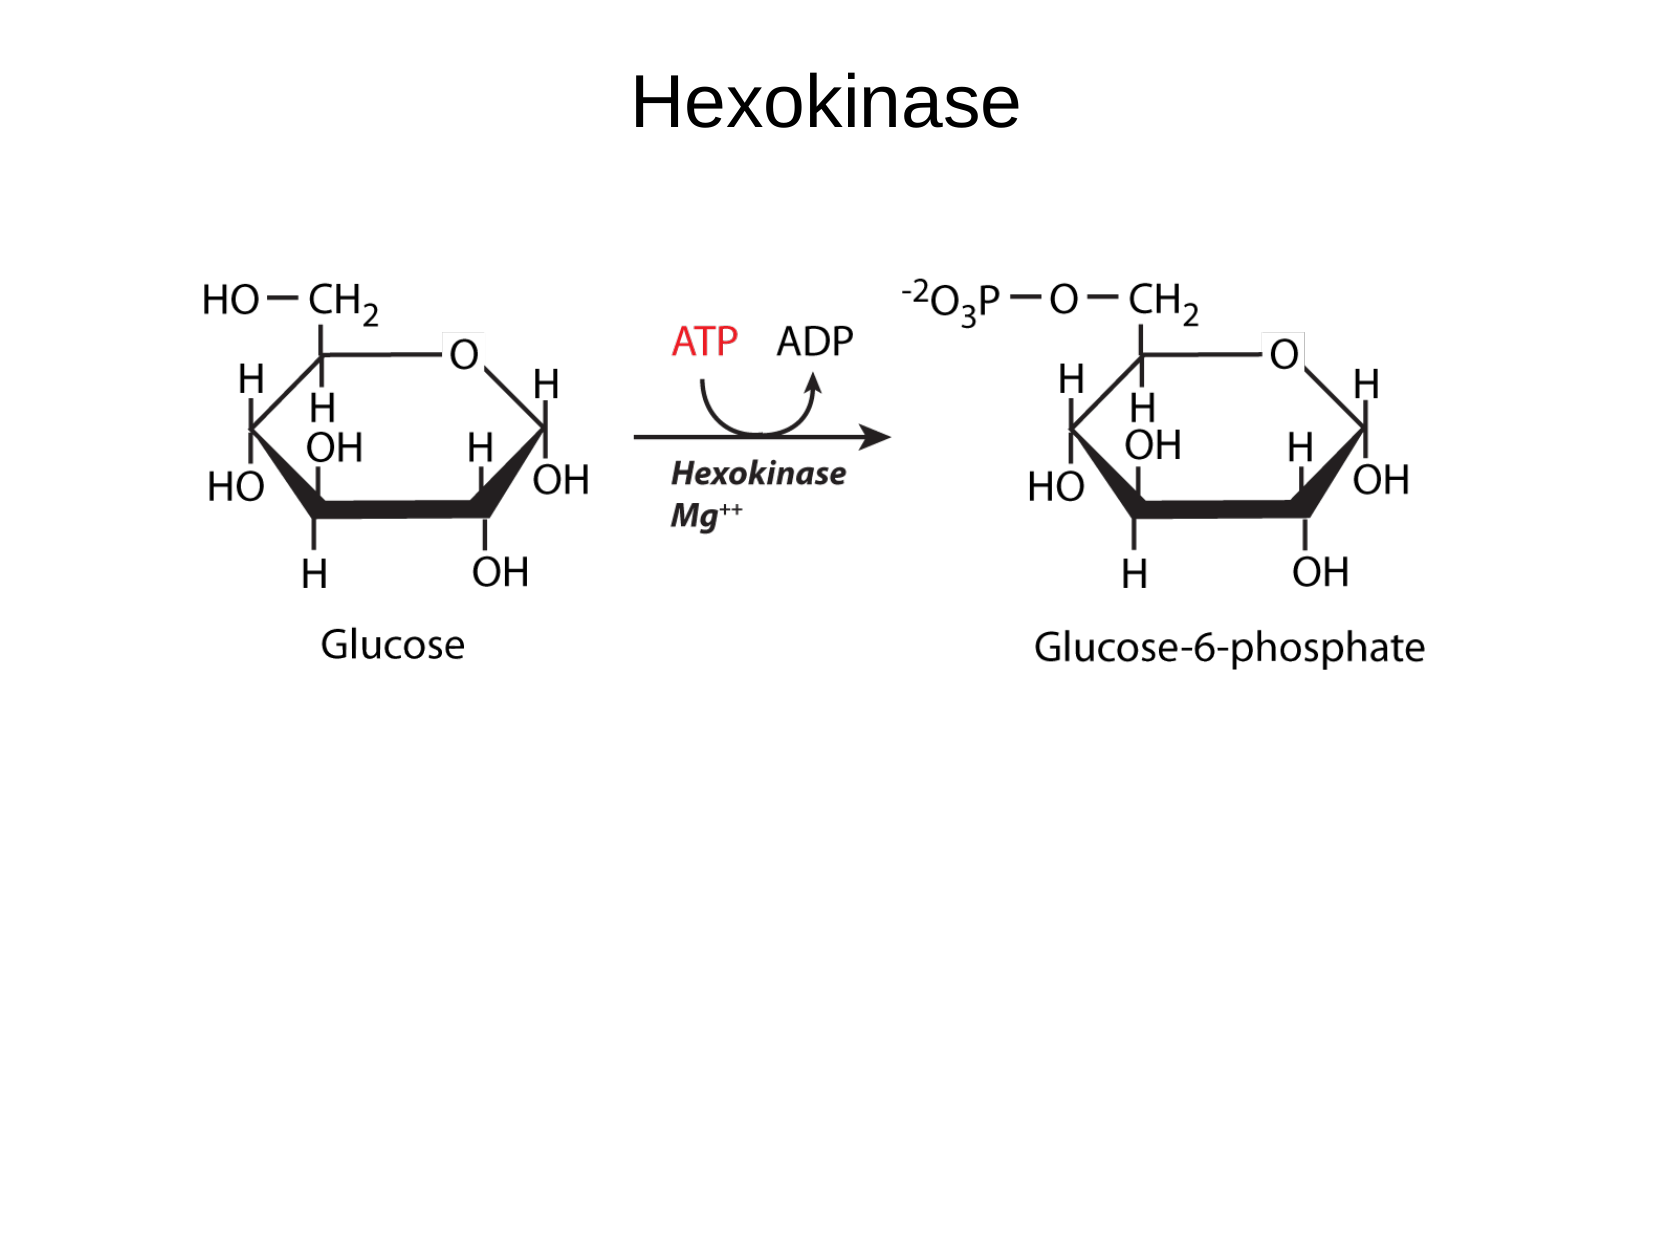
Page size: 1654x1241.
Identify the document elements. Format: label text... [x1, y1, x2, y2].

picture [199, 264, 1426, 676]
title Hexokinase [82, 55, 1571, 145]
